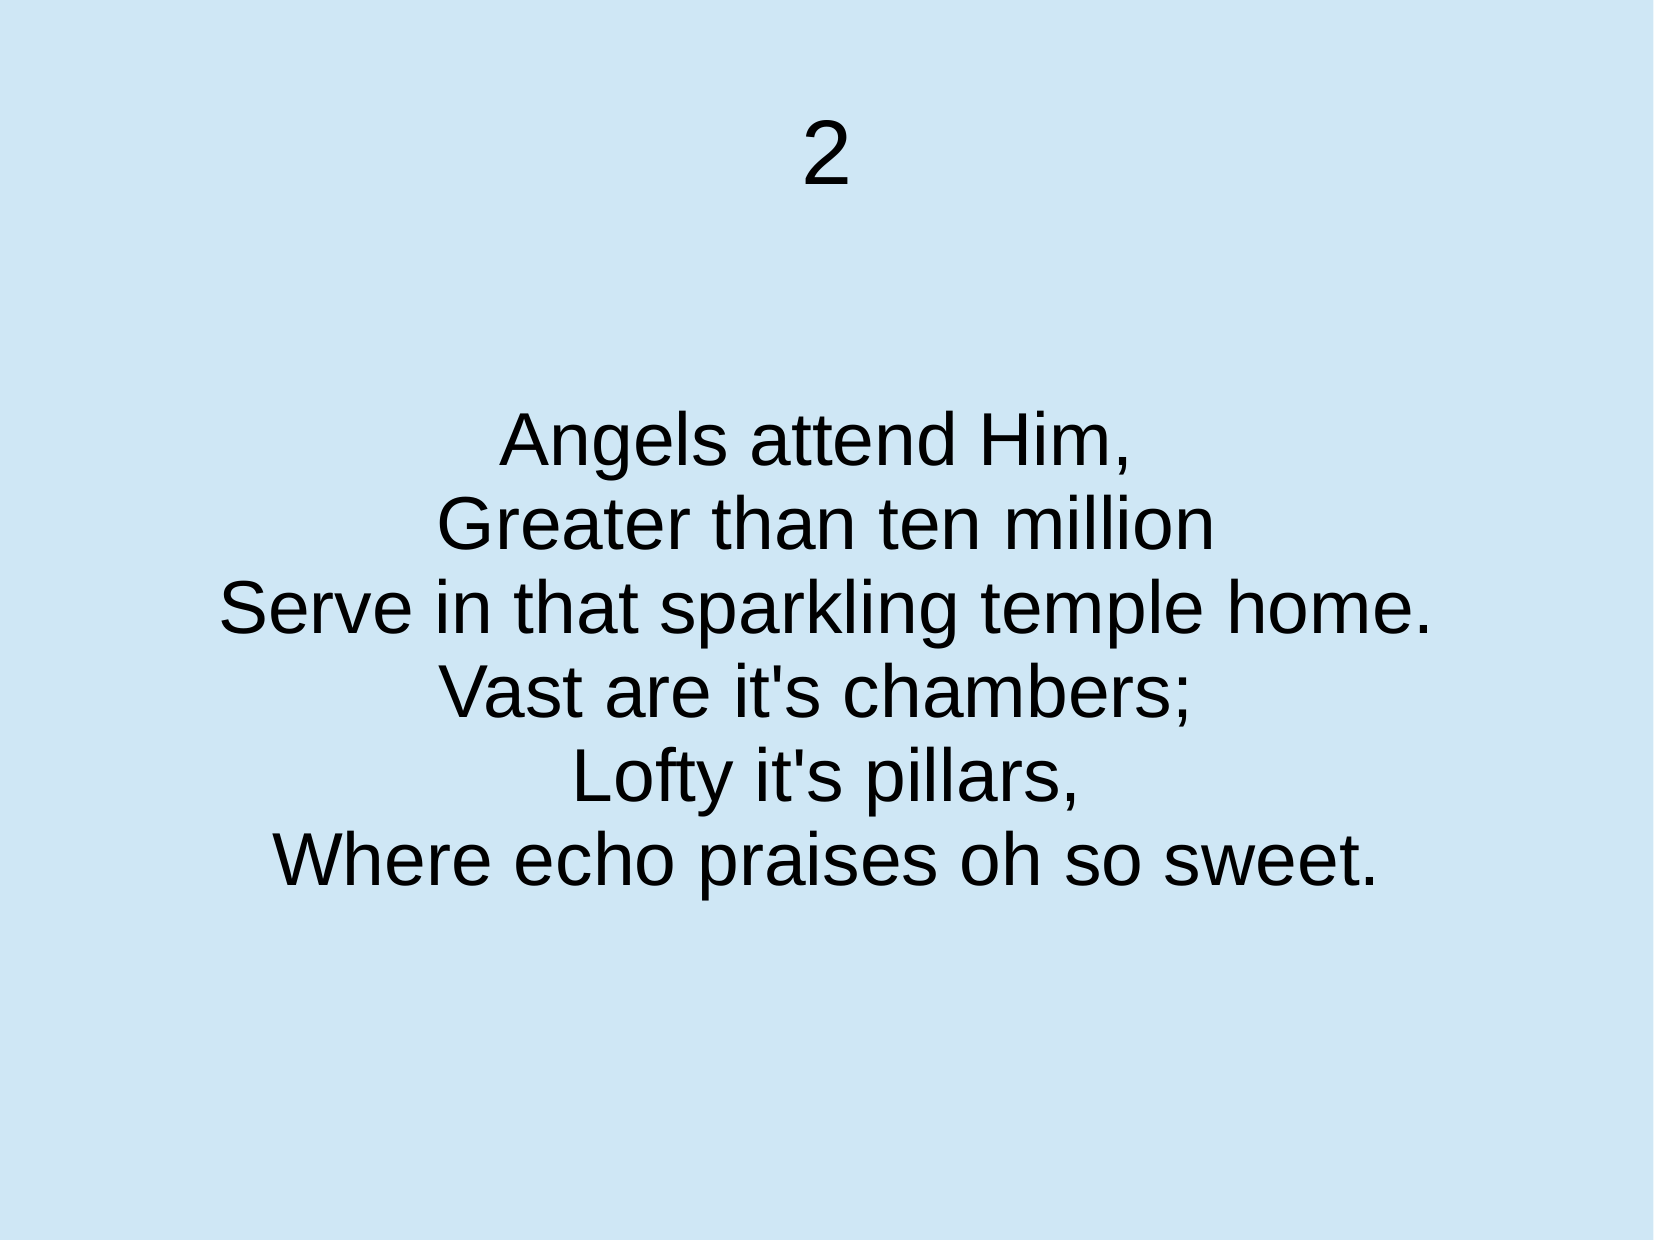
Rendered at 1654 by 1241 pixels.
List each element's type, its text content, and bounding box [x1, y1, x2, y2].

title 2 [82, 49, 1571, 257]
subtitle Angels attend Him, Greater than ten million Serve in that sparkling temple home. Vast are it's chambers; Lofty it's pillars, Where echo praises oh so sweet. [82, 290, 1571, 1010]
